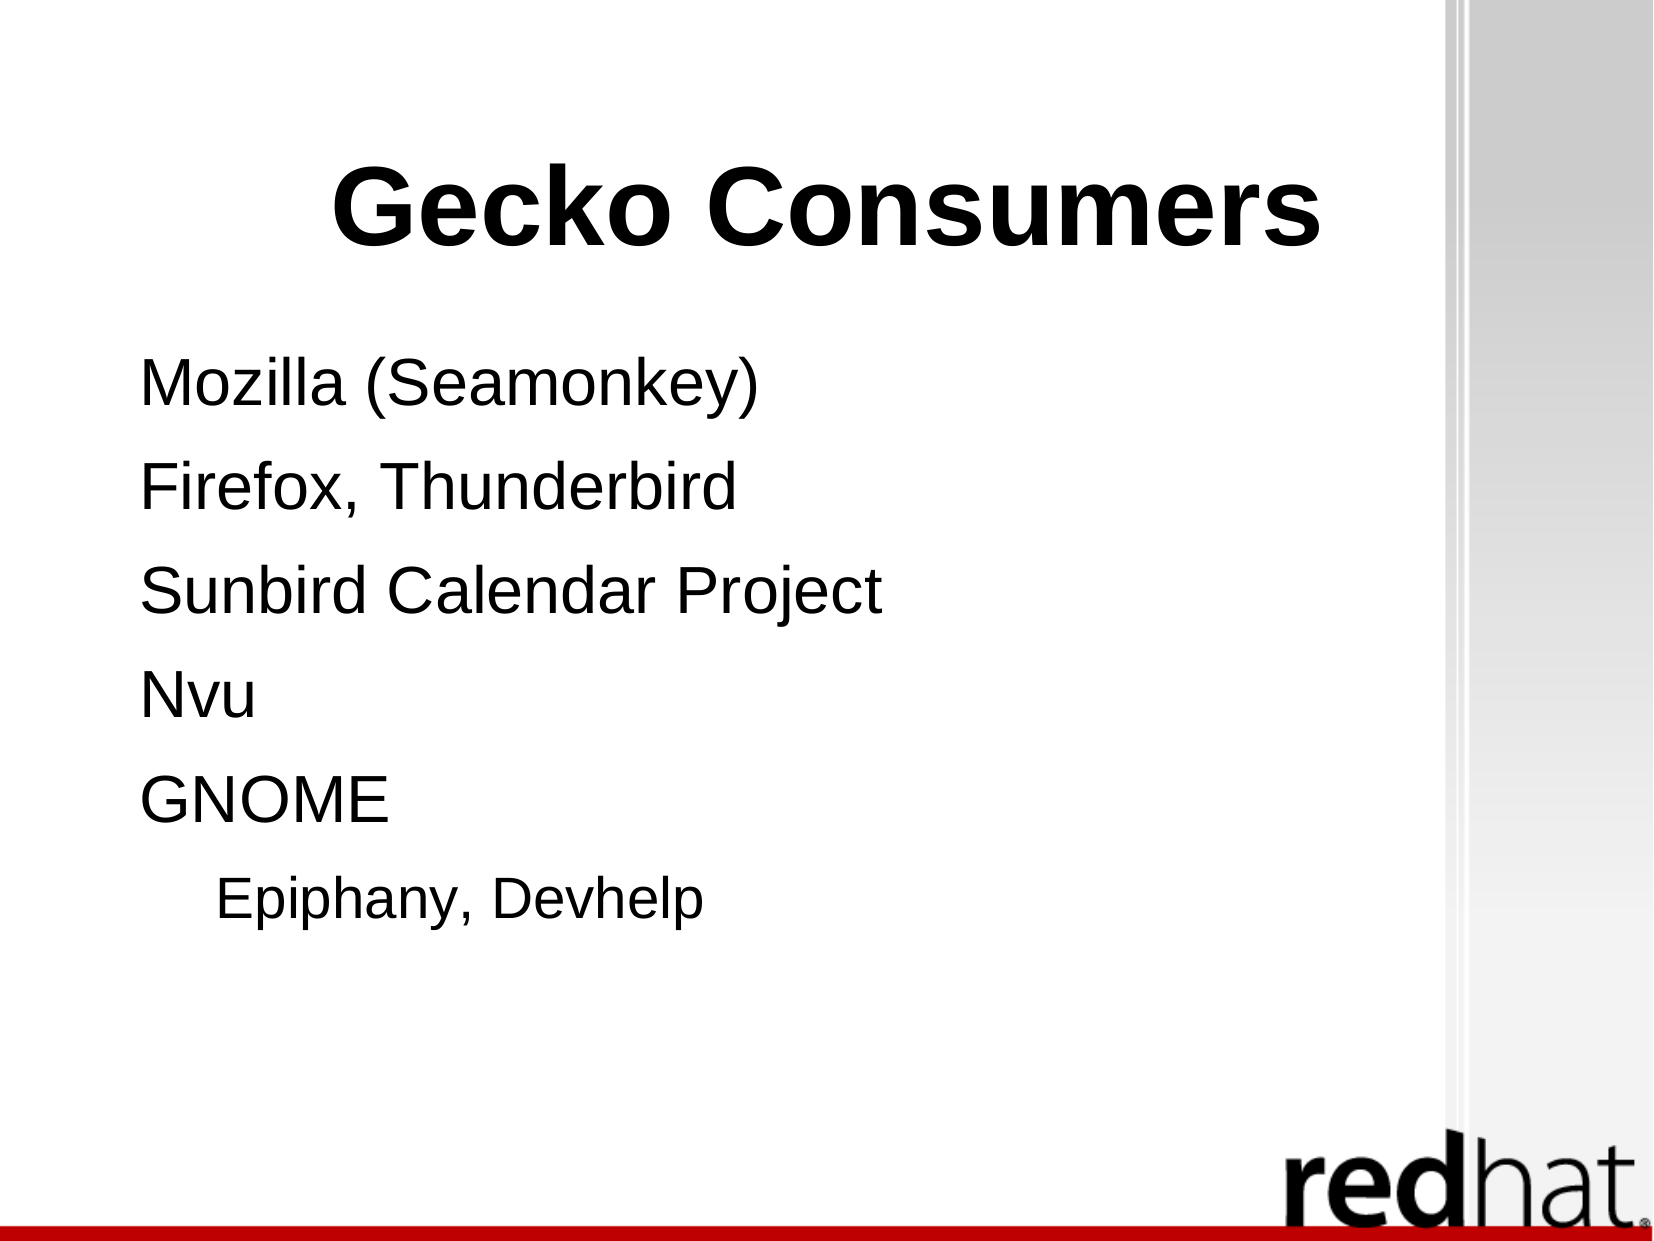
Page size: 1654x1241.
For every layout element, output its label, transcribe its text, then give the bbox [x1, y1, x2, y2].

title Gecko Consumers [121, 102, 1533, 311]
list Mozilla (Seamonkey) Firefox, Thunderbird Sunbird Calendar Project Nvu GNOME Epiphany, Devhelp [121, 344, 1533, 1127]
picture [0, 0, 1654, 1241]
